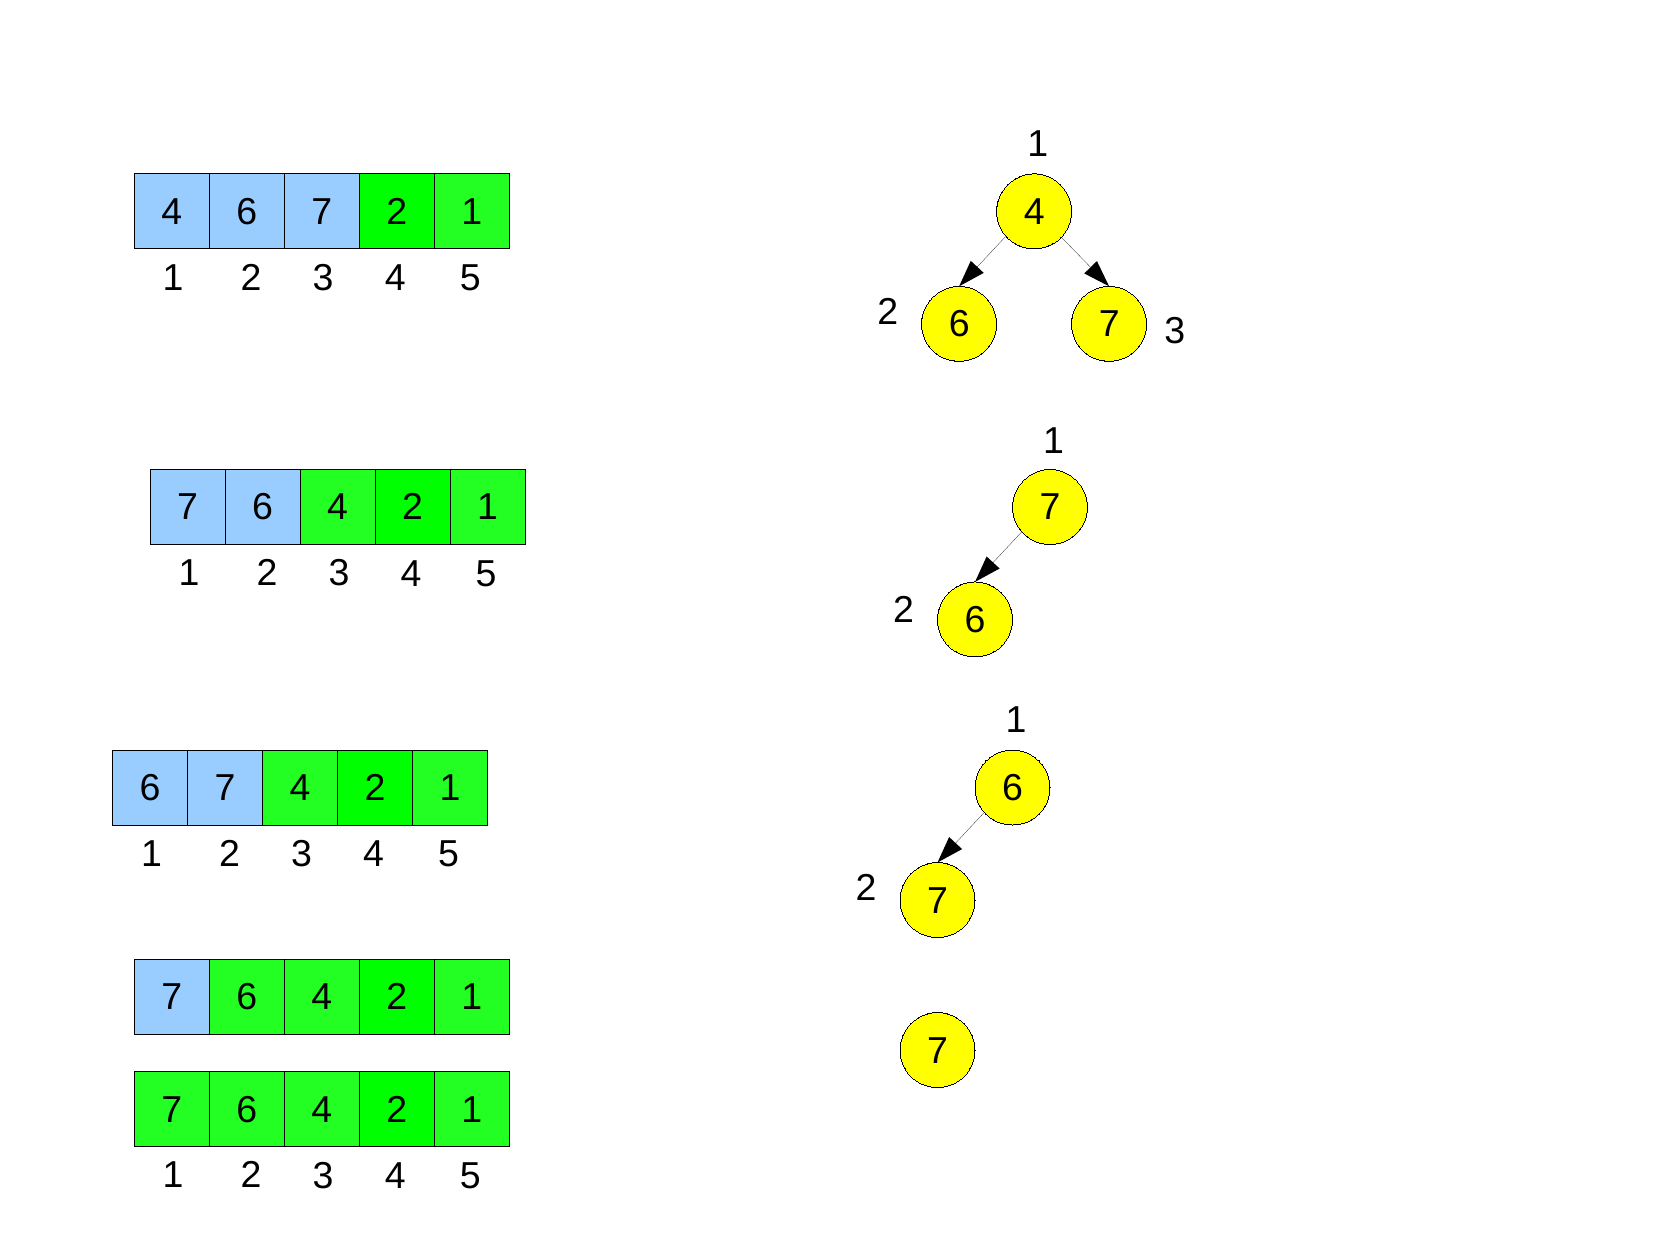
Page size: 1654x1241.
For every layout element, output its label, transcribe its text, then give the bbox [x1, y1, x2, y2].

text_box 1 [134, 248, 212, 306]
text_box 7 [187, 750, 262, 825]
text_box 6 [209, 959, 284, 1035]
text_box 4 [284, 959, 359, 1035]
text_box 2 [359, 959, 434, 1035]
text_box 6 [209, 173, 284, 248]
text_box 7 [134, 959, 209, 1035]
text_box 1 [112, 825, 190, 882]
text_box 4 [300, 469, 375, 544]
text_box 2 [212, 1146, 284, 1204]
text_box 5 [431, 248, 510, 306]
text_box 7 [1071, 286, 1147, 362]
text_box 4 [356, 1146, 431, 1204]
text_box 6 [112, 750, 187, 825]
text_box 6 [937, 581, 1013, 657]
text_box 4 [134, 173, 209, 248]
text_box 1 [434, 173, 510, 248]
text_box 1 [134, 1146, 212, 1204]
text_box 4 [356, 248, 431, 306]
text_box 6 [975, 750, 1051, 826]
text_box 7 [150, 469, 225, 544]
text_box 5 [431, 1146, 510, 1204]
text_box 1 [450, 469, 526, 544]
text_box 6 [225, 469, 300, 544]
text_box 3 [284, 248, 356, 306]
text_box 6 [921, 286, 997, 362]
text_box 2 [840, 859, 892, 916]
text_box 4 [334, 825, 409, 882]
text_box 1 [990, 690, 1042, 748]
text_box 3 [1149, 302, 1201, 376]
text_box 3 [262, 825, 334, 882]
text_box 2 [359, 173, 434, 248]
text_box 2 [862, 282, 913, 340]
text_box 4 [372, 544, 447, 602]
text_box 1 [1028, 412, 1079, 470]
text_box 7 [1012, 470, 1088, 545]
text_box 2 [227, 544, 300, 602]
text_box 1 [150, 544, 227, 602]
text_box 3 [284, 1146, 356, 1204]
text_box 7 [900, 862, 976, 938]
text_box 7 [284, 173, 359, 248]
text_box 7 [134, 1071, 209, 1146]
text_box 2 [190, 825, 262, 882]
text_box 2 [375, 469, 450, 544]
text_box 4 [996, 173, 1072, 249]
text_box 5 [409, 825, 488, 882]
text_box 3 [300, 544, 372, 602]
text_box 2 [212, 248, 284, 306]
text_box 2 [359, 1071, 434, 1146]
text_box 5 [447, 544, 526, 602]
text_box 6 [209, 1071, 284, 1146]
text_box 1 [1012, 114, 1063, 172]
text_box 1 [434, 959, 510, 1035]
text_box 1 [434, 1071, 510, 1146]
text_box 4 [284, 1071, 359, 1146]
text_box 1 [412, 750, 488, 825]
text_box 7 [900, 1012, 976, 1088]
text_box 2 [337, 750, 412, 825]
text_box 4 [262, 750, 337, 825]
text_box 2 [878, 580, 929, 638]
